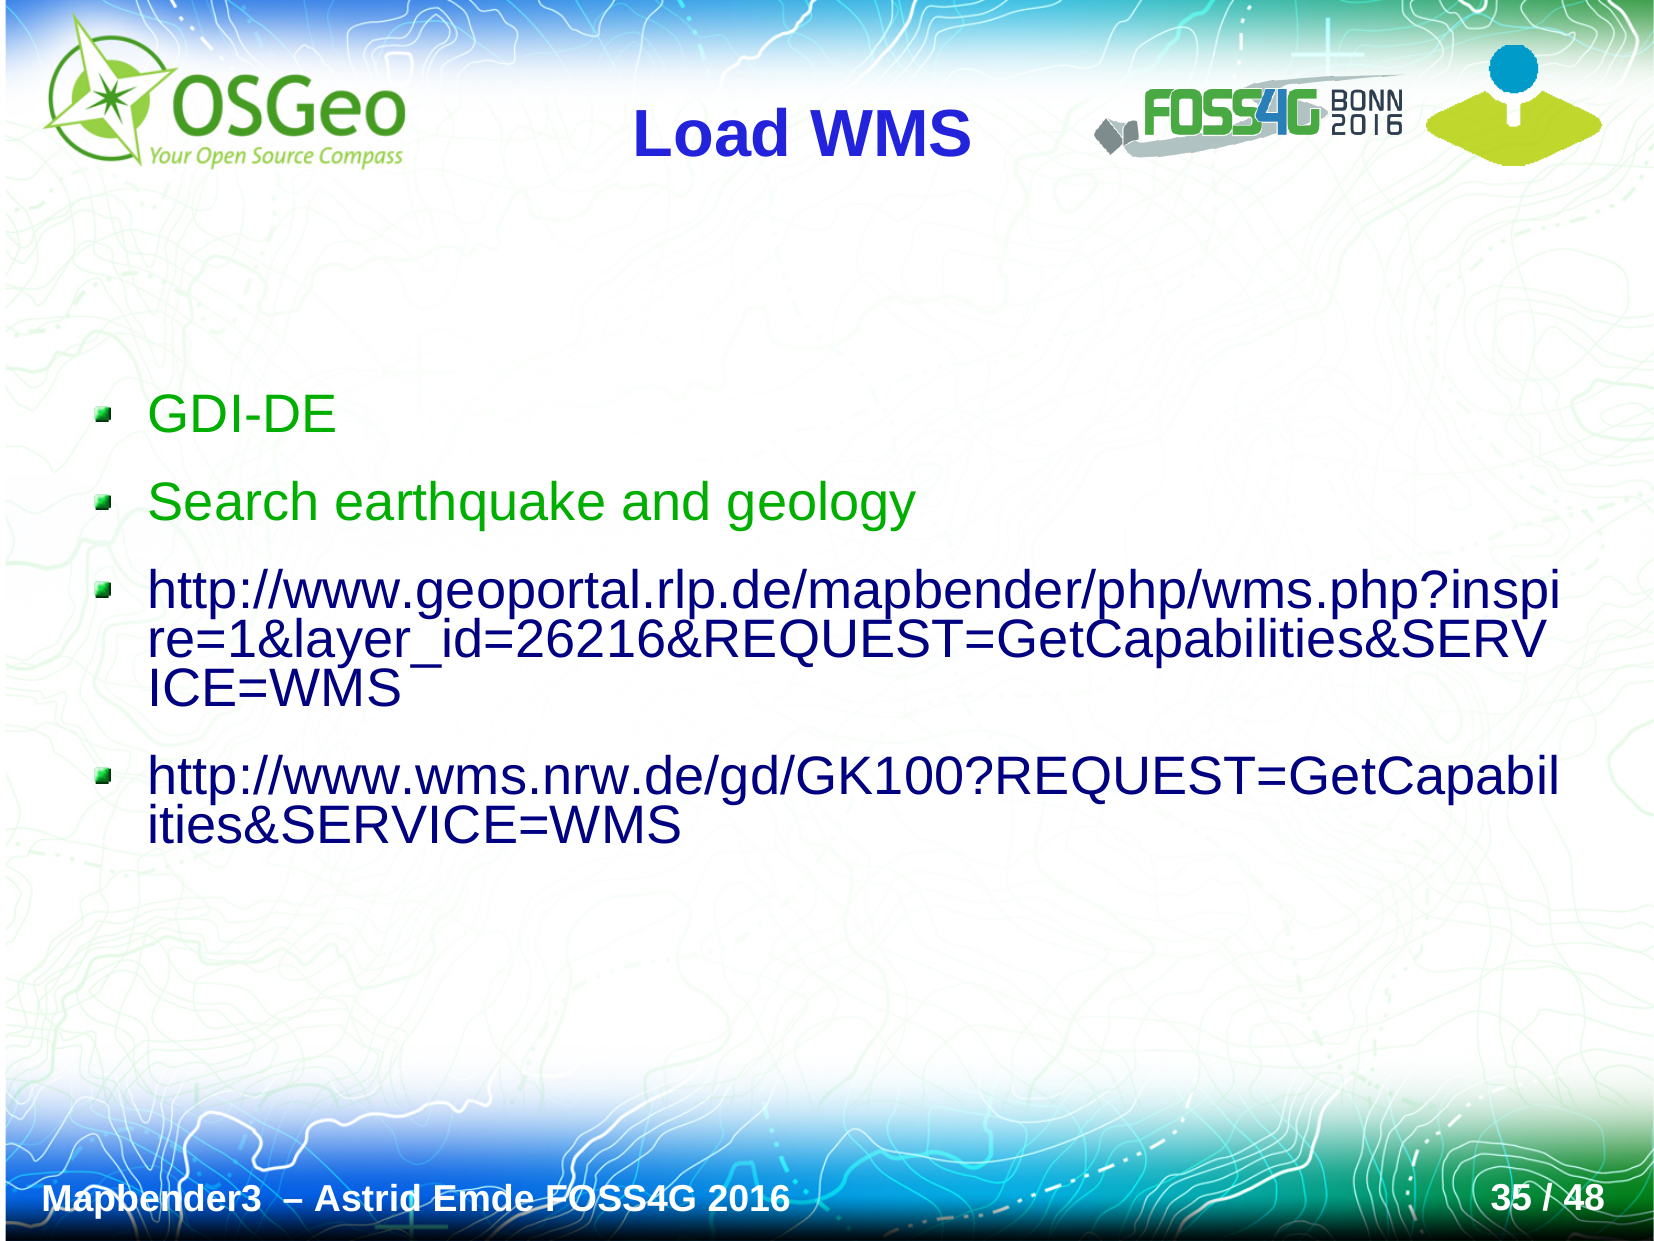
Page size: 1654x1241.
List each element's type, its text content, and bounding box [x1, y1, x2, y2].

picture [5, 0, 1654, 1241]
title Load WMS [59, 58, 1548, 207]
list GDI-DE Search earthquake and geology http://www.geoportal.rlp.de/mapbender/php/wms.php?inspire=1&layer_id=26216&REQUEST=GetCapabilities&SERVICE=WMS http://www.wms.nrw.de/gd/GK100?REQUEST=GetCapabilities&SERVICE=WMS [76, 383, 1565, 1188]
